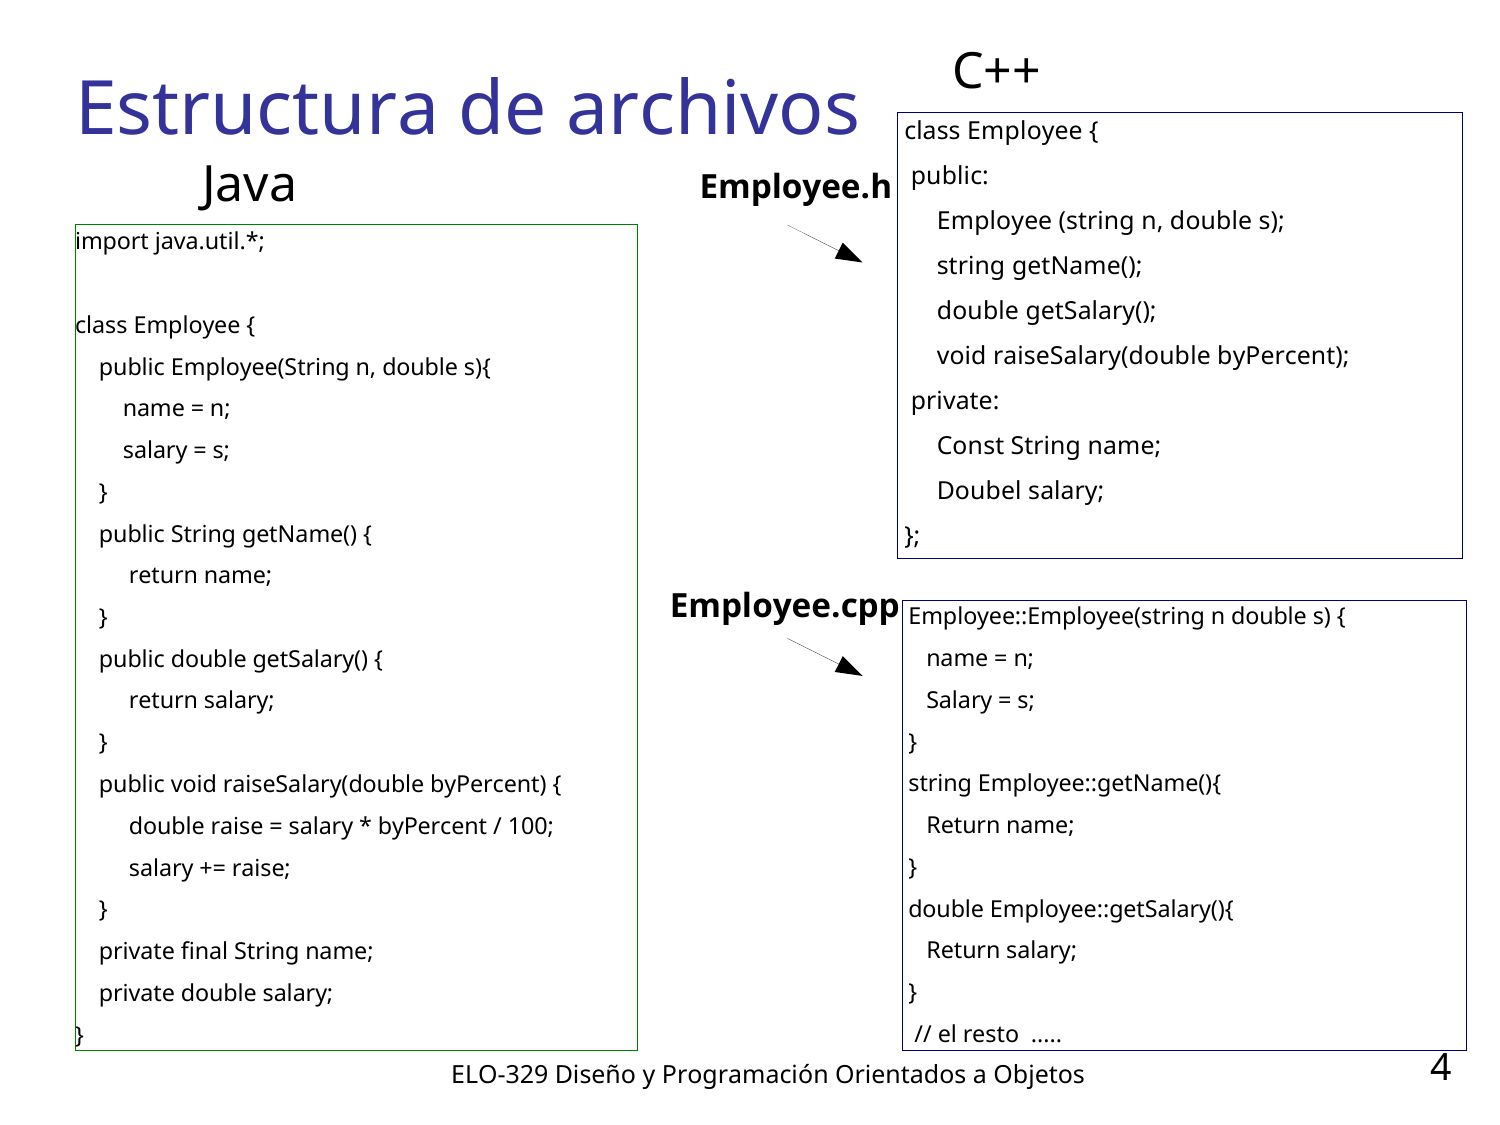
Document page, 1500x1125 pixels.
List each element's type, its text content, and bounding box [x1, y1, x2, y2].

list class Employee { public: Employee (string n, double s); string getName(); double getSalary(); void raiseSalary(double byPercent); private: Const String name; Doubel salary; }; [897, 112, 1463, 559]
text_box Employee.cpp [655, 581, 918, 633]
text_box C++ [937, 37, 1126, 107]
list import java.util.*; class Employee { public Employee(String n, double s){ name = n; salary = s; } public String getName() { return name; } public double getSalary() { return salary; } public void raiseSalary(double byPercent) { double raise = salary * byPercent / 100; salary += raise; } private final String name; private double salary; } [75, 224, 638, 1051]
title Estructura de archivos [75, 19, 1500, 183]
text_box Java [187, 149, 376, 220]
text_box Employee.h [684, 162, 910, 214]
list Employee::Employee(string n double s) { name = n; Salary = s; } string Employee::getName(){ Return name; } double Employee::getSalary(){ Return salary; } // el resto ..... [902, 600, 1467, 1051]
